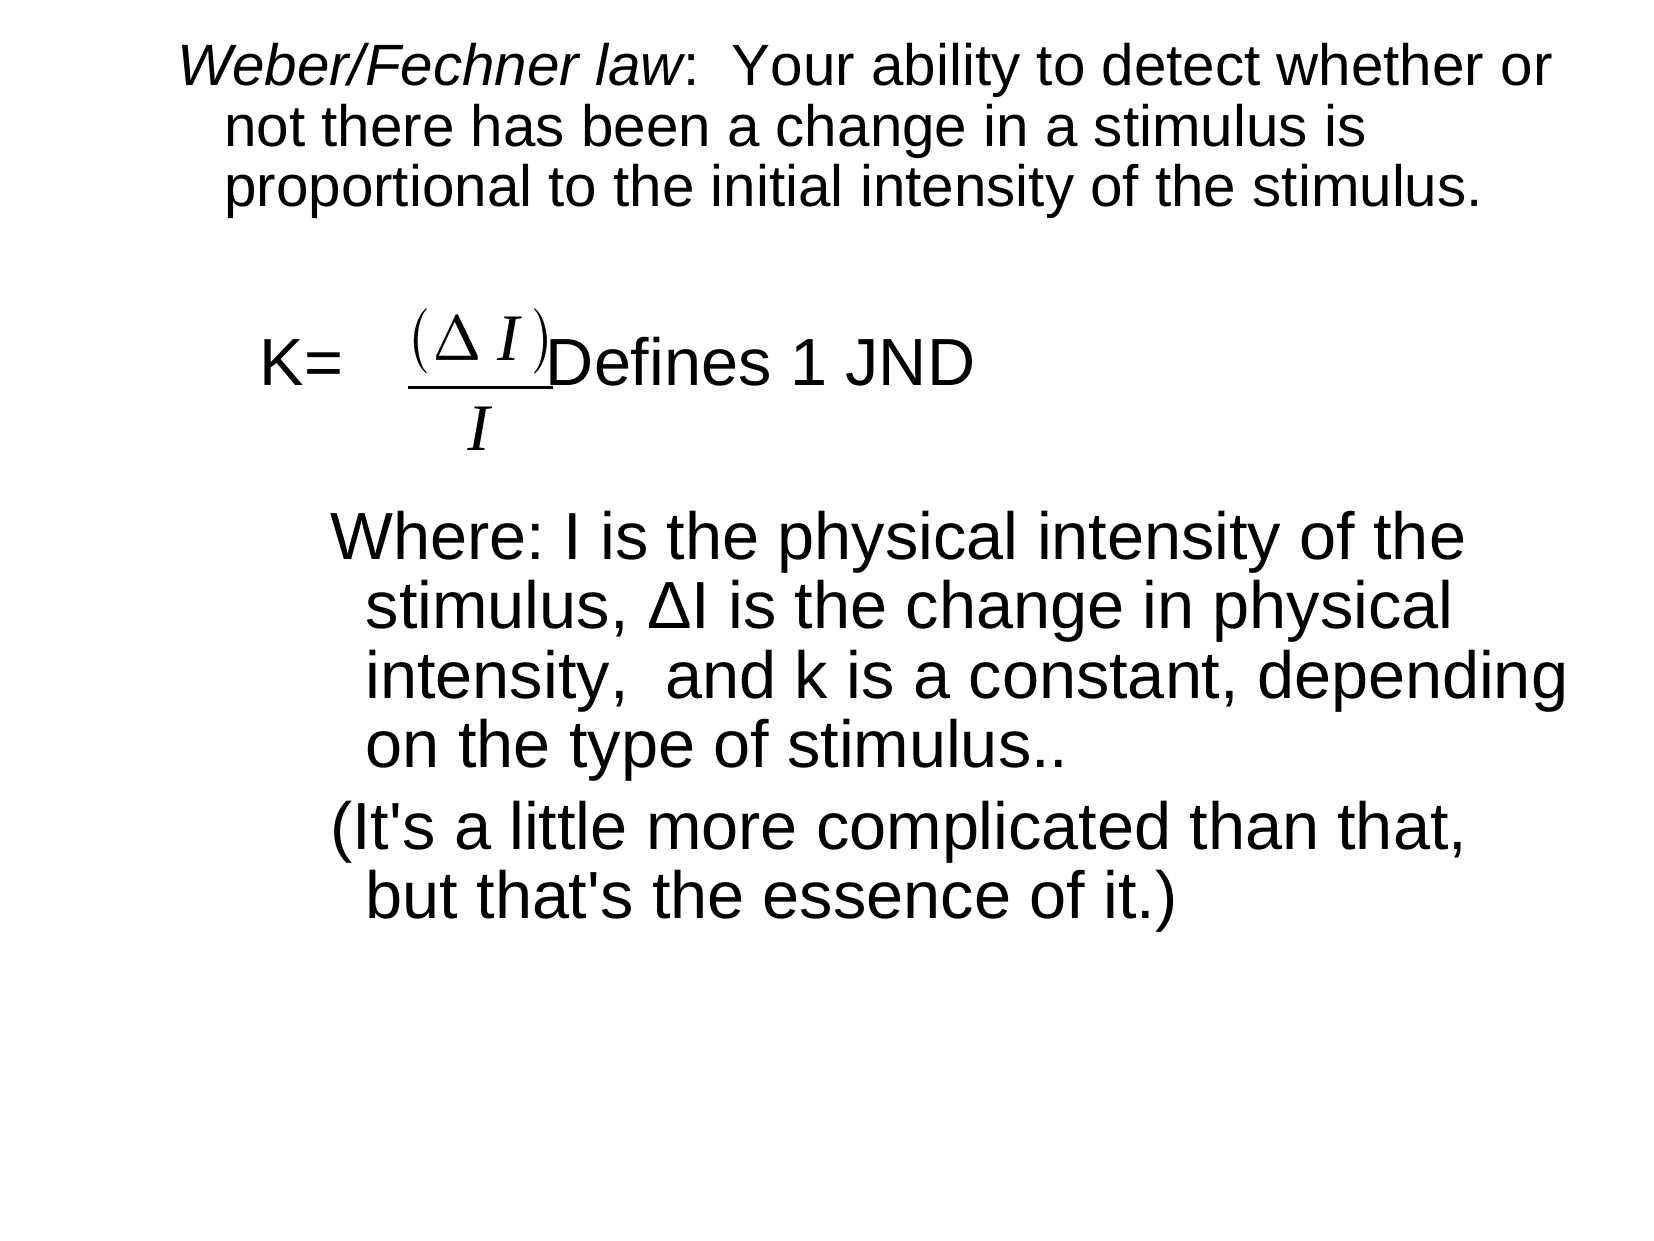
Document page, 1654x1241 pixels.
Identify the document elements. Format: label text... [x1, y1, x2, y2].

chart [398, 300, 563, 466]
list Weber/Fechner law: Your ability to detect whether or not there has been a change in a stimulus is proportional to the initial intensity of the stimulus. K= Defines 1 JND Where: I is the physical intensity of the stimulus, ΔI is the change in physical intensity, and k is a constant, depending on the type of stimulus.. (It's a little more complicated than that, but that's the essence of it.) [82, 37, 1571, 1109]
